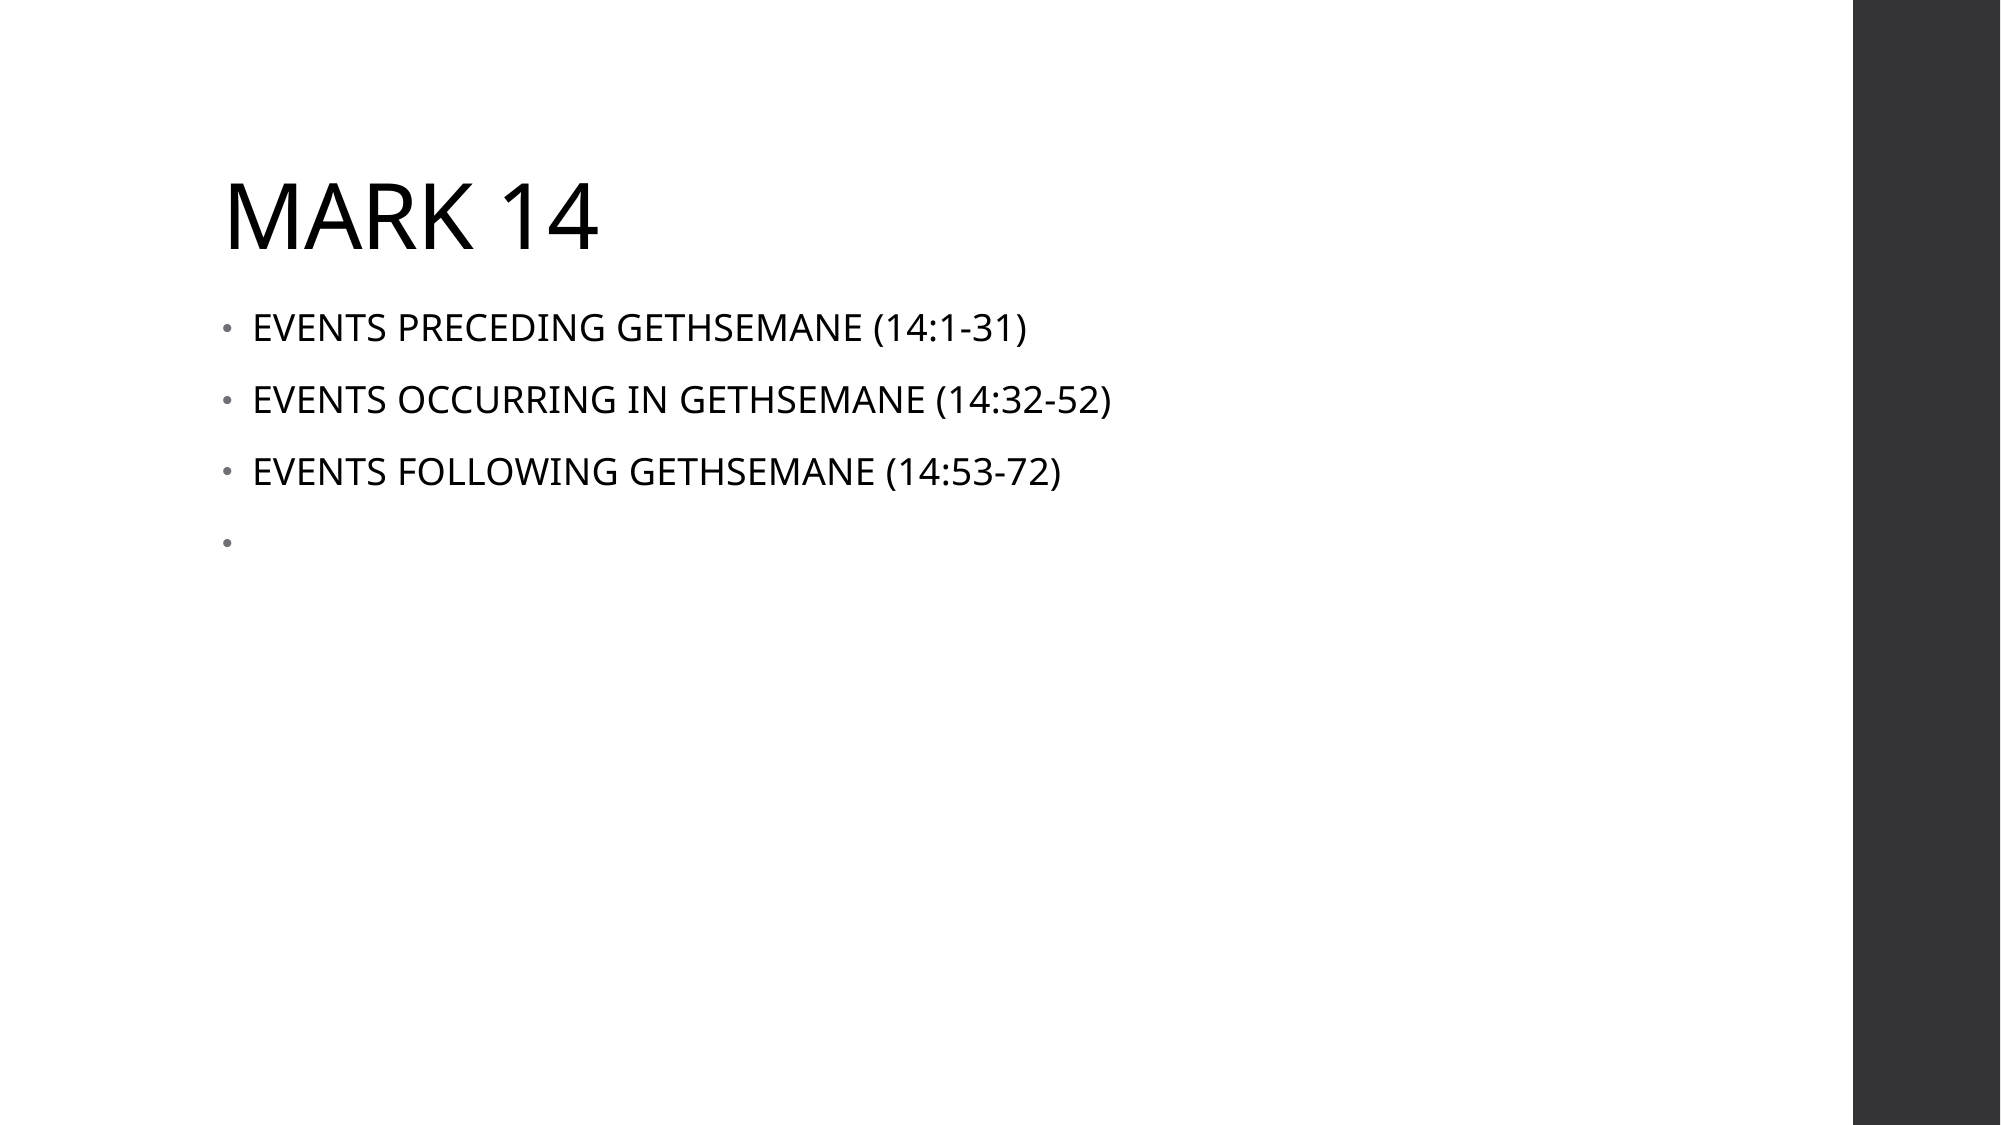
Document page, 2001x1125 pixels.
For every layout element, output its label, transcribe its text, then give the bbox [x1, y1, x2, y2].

list EVENTS PRECEDING GETHSEMANE (14:1-31) EVENTS OCCURRING IN GETHSEMANE (14:32-52) EVENTS FOLLOWING GETHSEMANE (14:53-72) [206, 299, 1617, 1014]
title MARK 14 [206, 60, 1797, 278]
